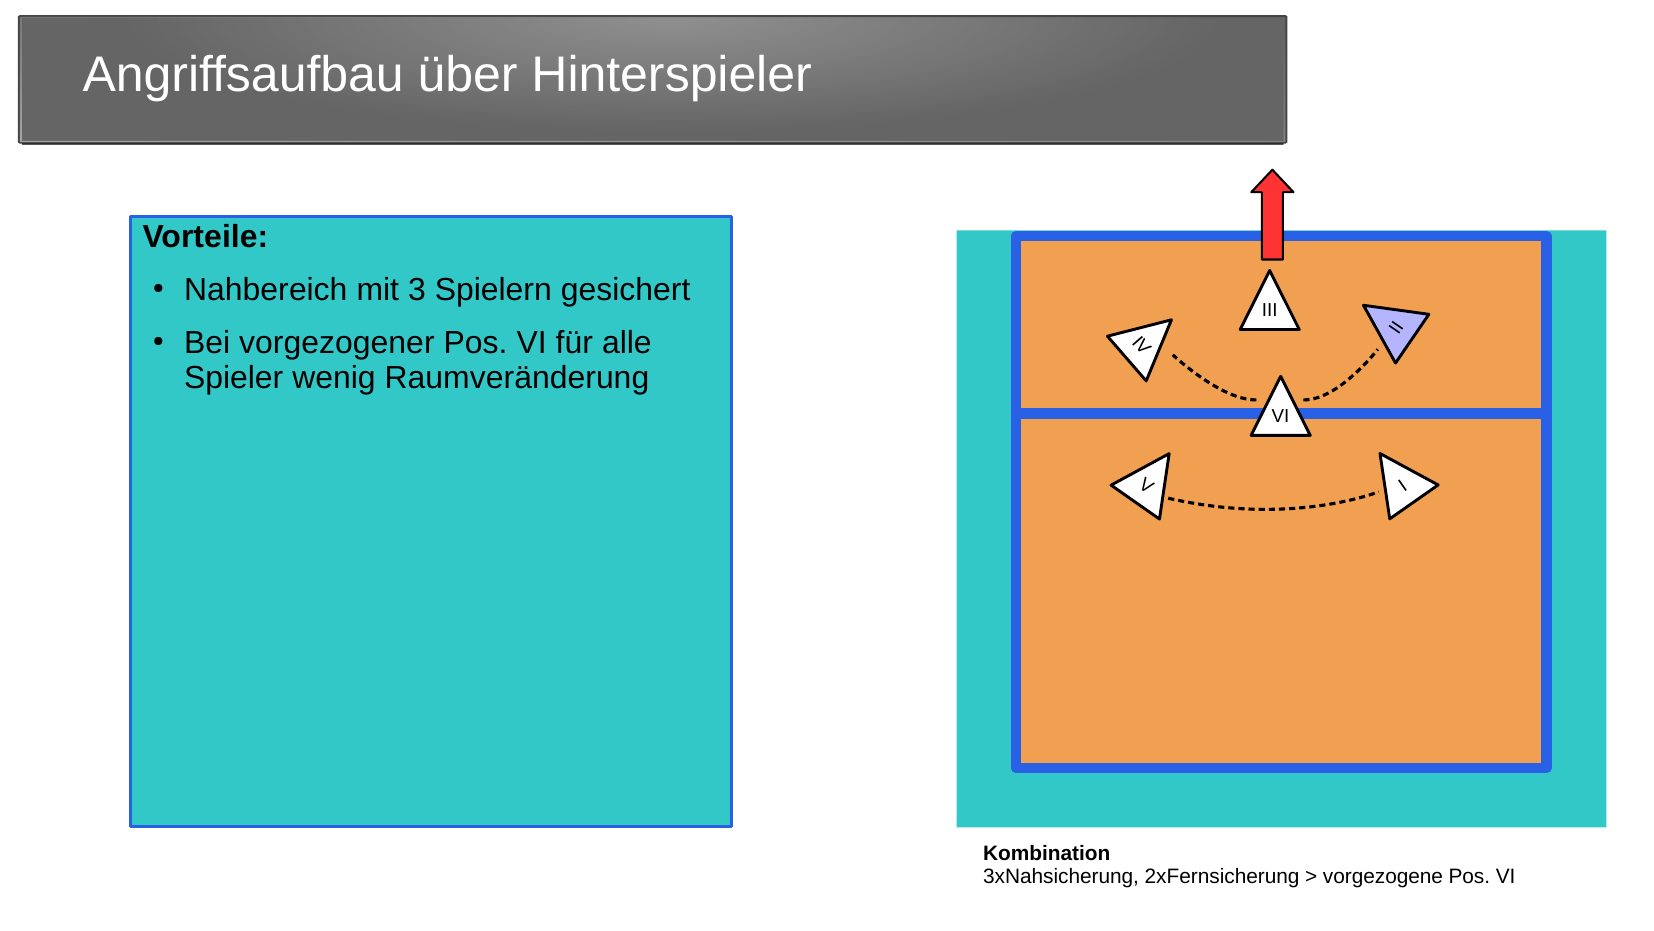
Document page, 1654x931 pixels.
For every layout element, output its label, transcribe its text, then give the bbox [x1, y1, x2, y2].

text_box IV [1107, 319, 1172, 381]
text_box [1251, 169, 1294, 260]
text_box Kombination 3xNahsicherung, 2xFernsicherung > vorgezogene Pos. VI [968, 833, 1607, 919]
text_box V [1111, 453, 1170, 520]
list Vorteile: Nahbereich mit 3 Spielern gesichert Bei vorgezogener Pos. VI für alle Spieler wenig Raumveränderung f [130, 216, 732, 827]
text_box VI [1251, 376, 1311, 436]
text_box I [1380, 453, 1439, 519]
text_box II [1363, 305, 1429, 364]
text_box III [1240, 270, 1300, 330]
title Angriffsaufbau über Hinterspieler [82, 29, 1235, 119]
